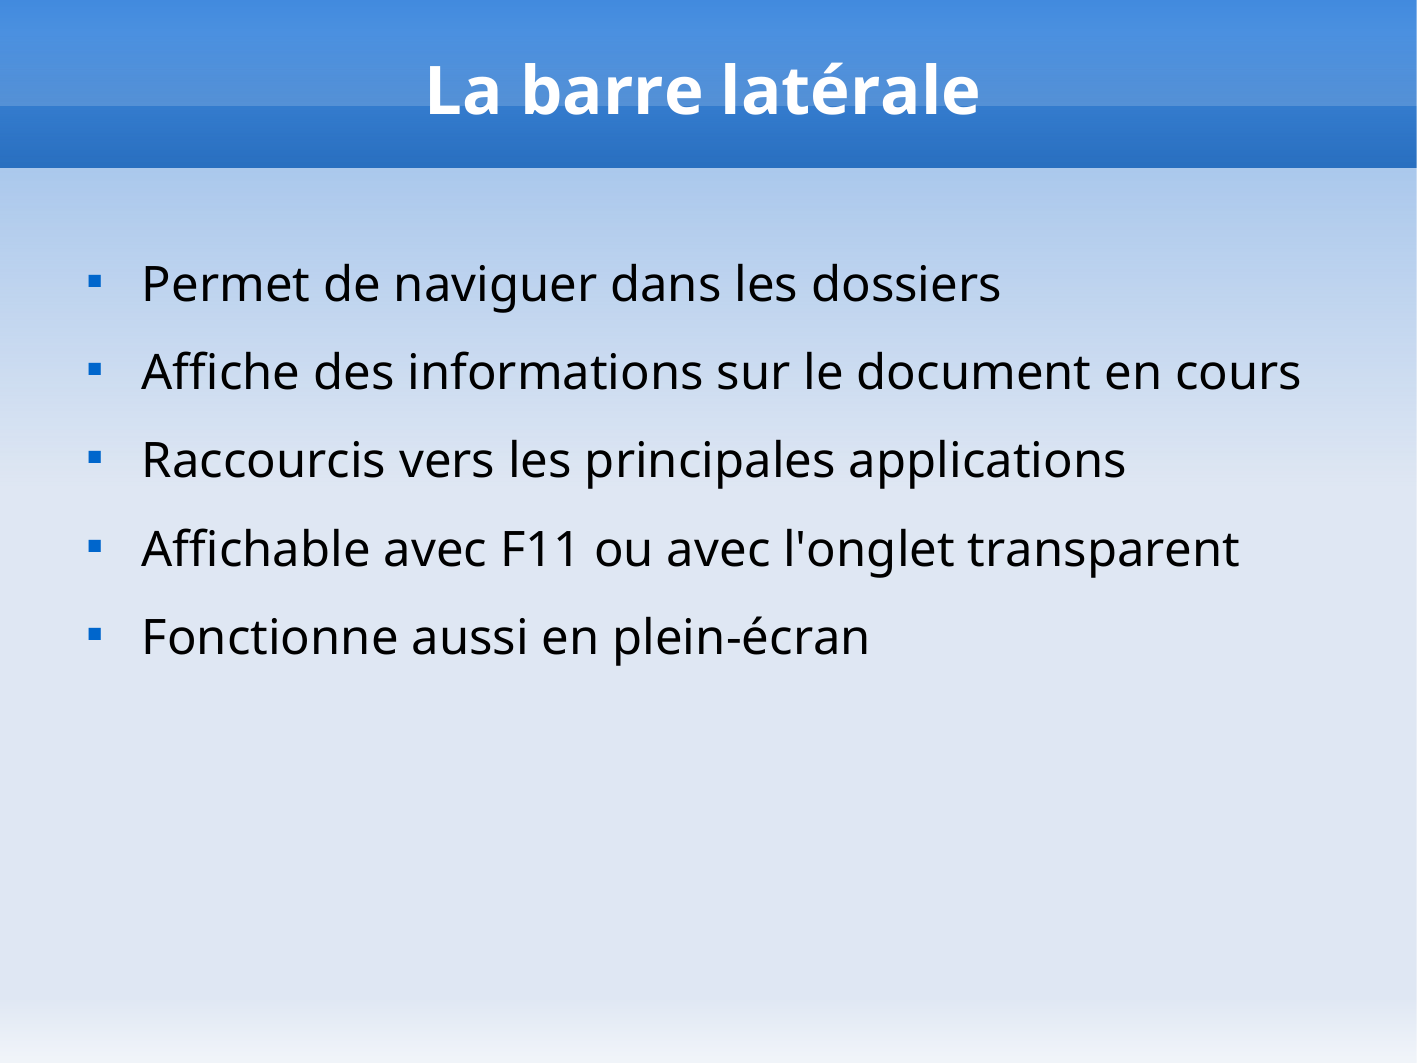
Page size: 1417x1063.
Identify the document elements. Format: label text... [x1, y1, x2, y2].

title La barre latérale [65, 0, 1341, 178]
list Permet de naviguer dans les dossiers Affiche des informations sur le document en cours Raccourcis vers les principales applications Affichable avec F11 ou avec l'onglet transparent Fonctionne aussi en plein-écran [70, 248, 1346, 950]
picture [0, 0, 1417, 1063]
